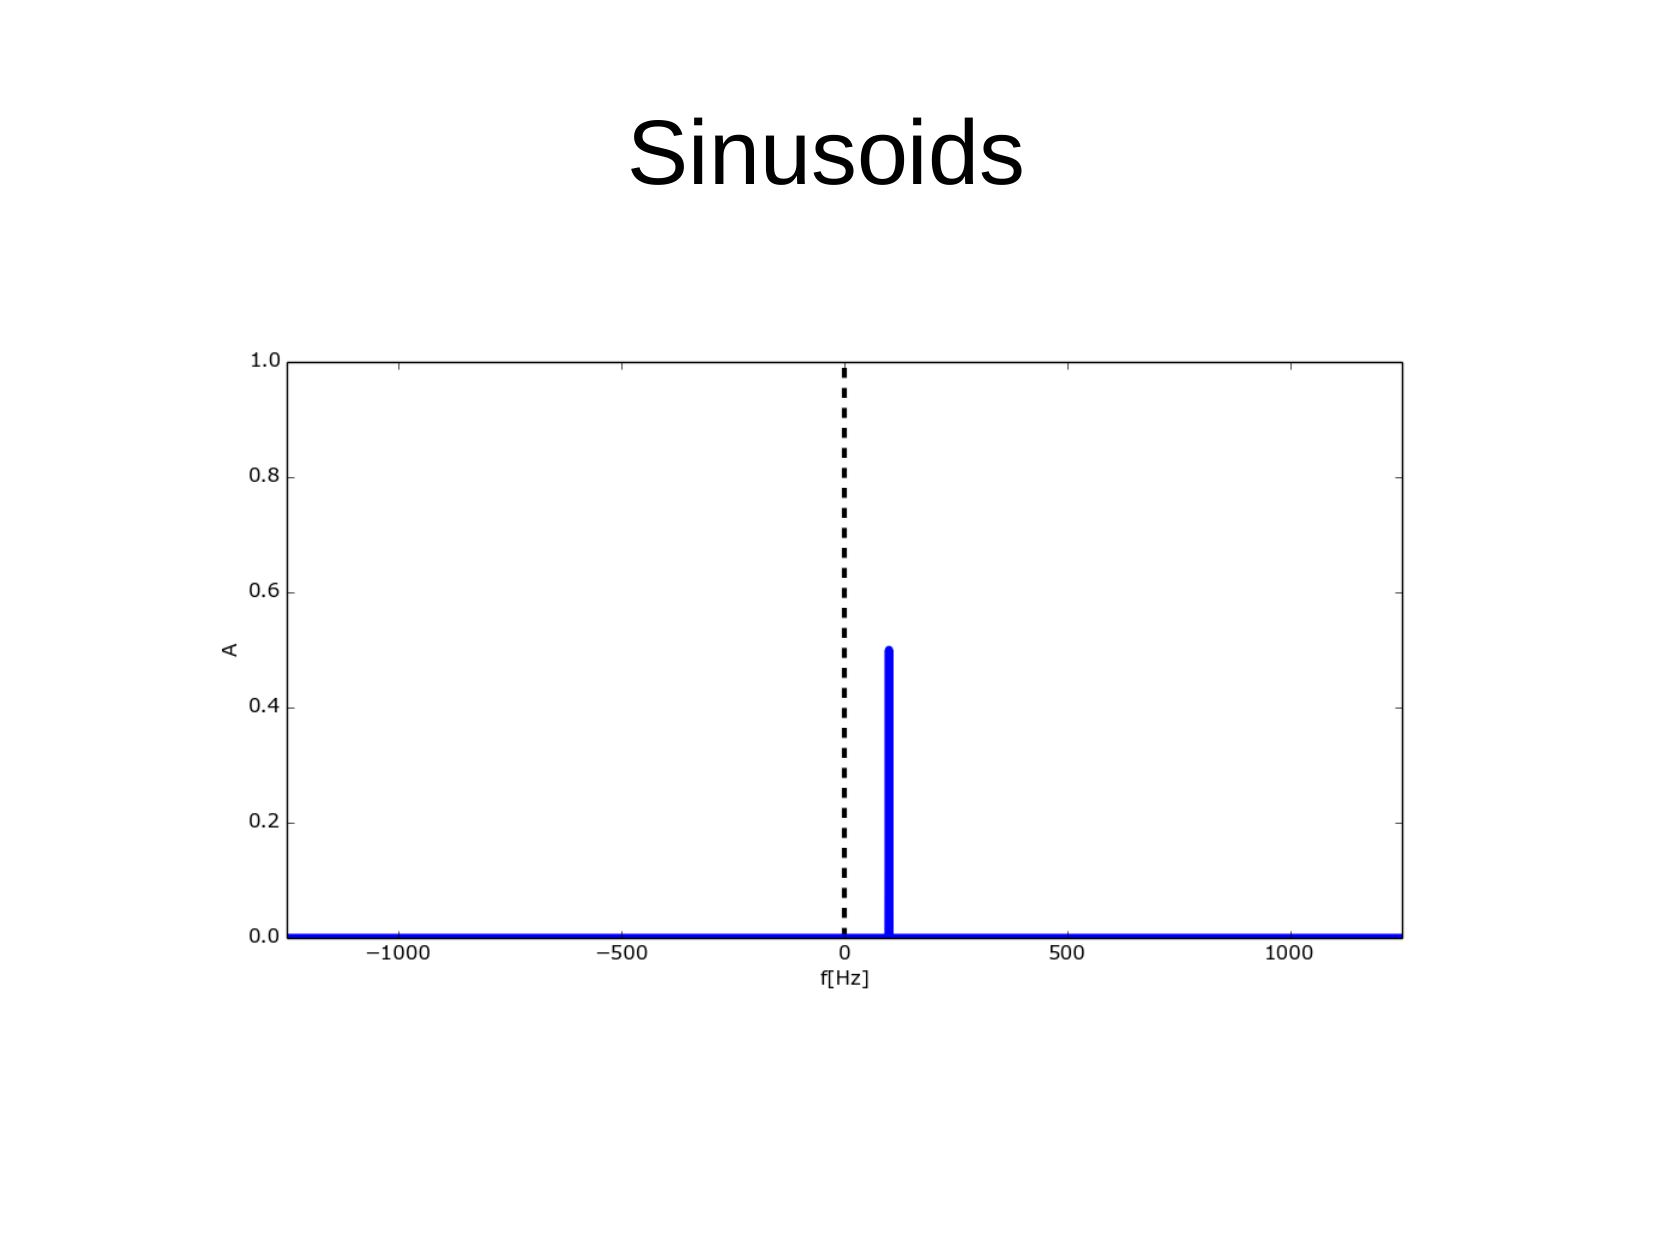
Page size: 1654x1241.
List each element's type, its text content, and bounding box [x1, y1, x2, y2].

picture [107, 290, 1546, 1010]
title Sinusoids [82, 49, 1571, 257]
